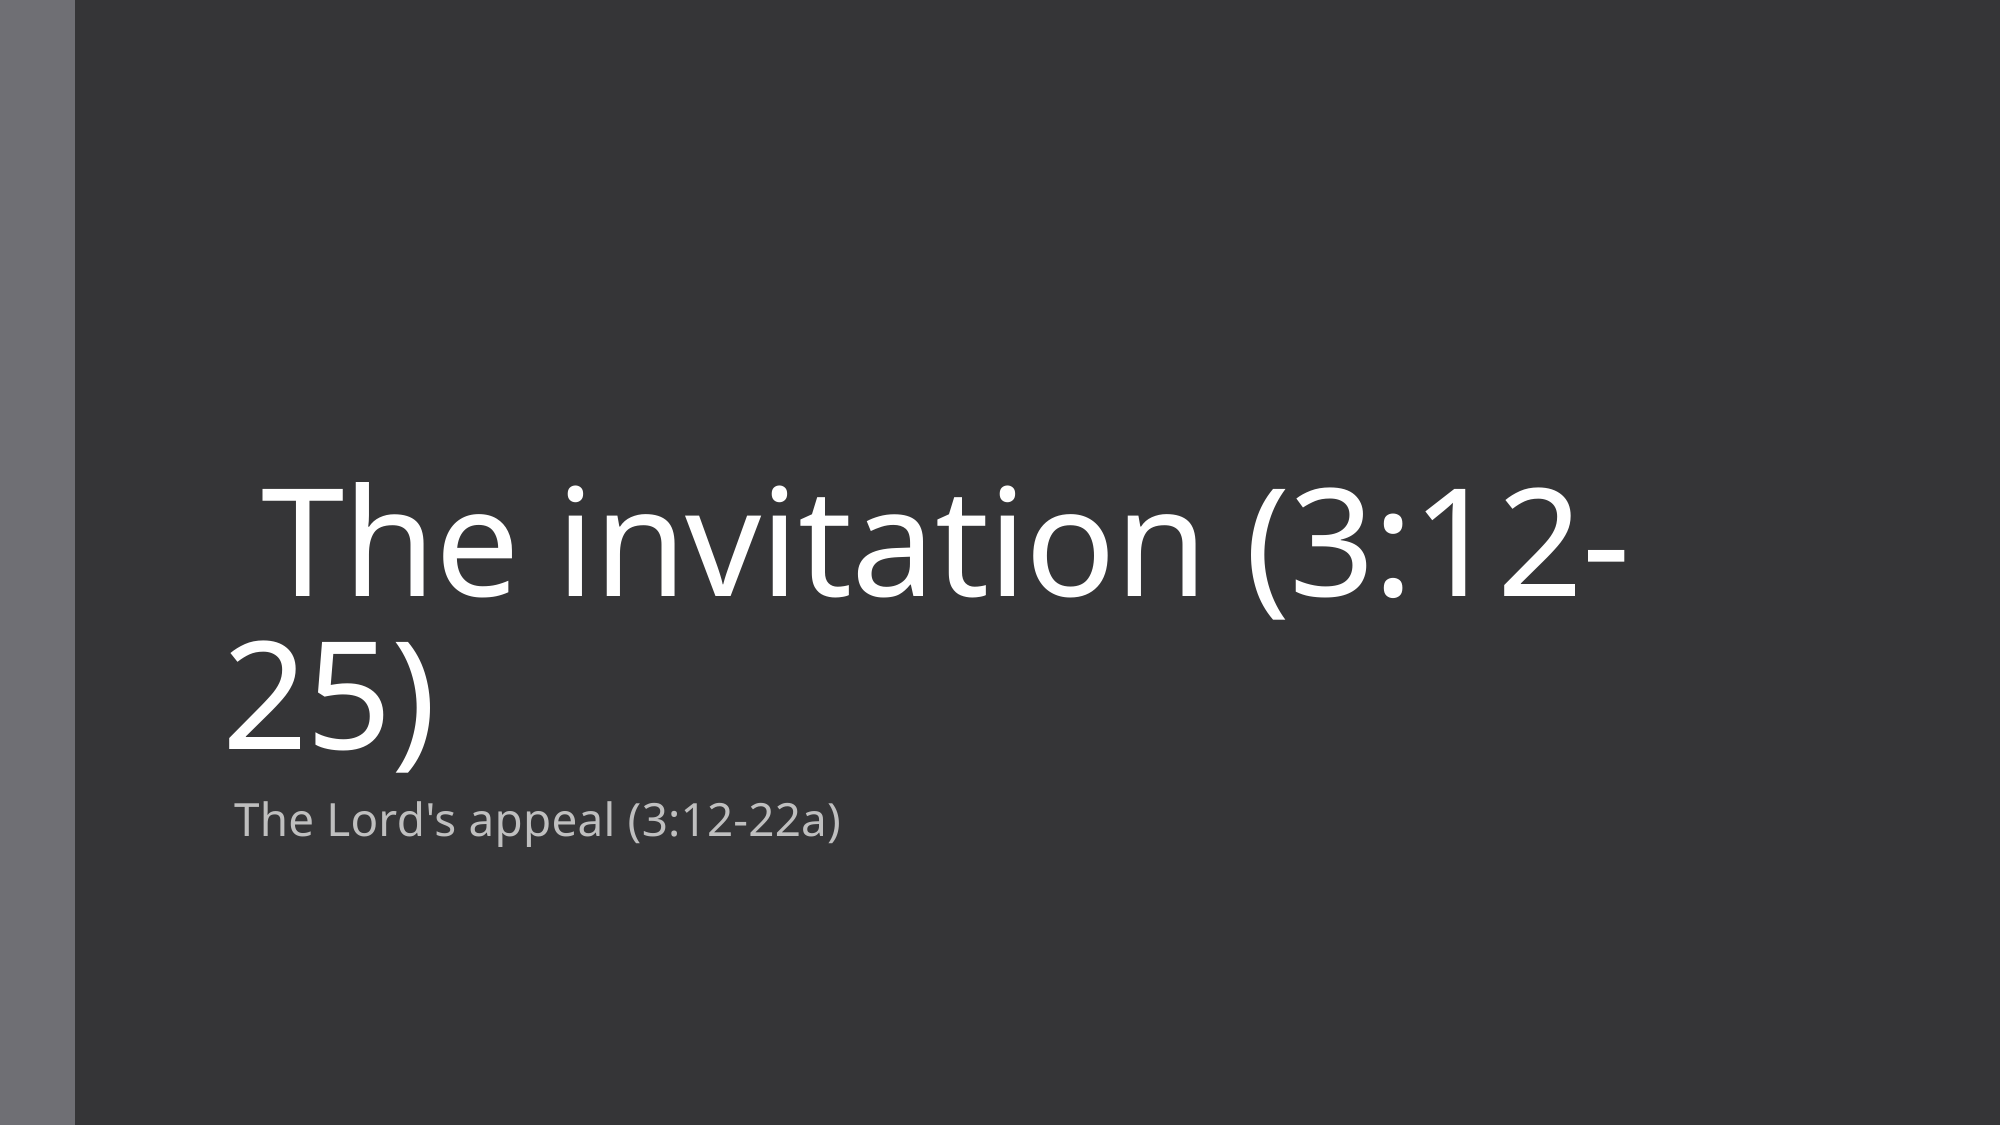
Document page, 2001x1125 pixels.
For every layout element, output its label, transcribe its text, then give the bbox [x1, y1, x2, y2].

title The invitation (3:12-25) [206, 124, 1752, 787]
subtitle The Lord's appeal (3:12-22a) [206, 787, 1752, 1066]
